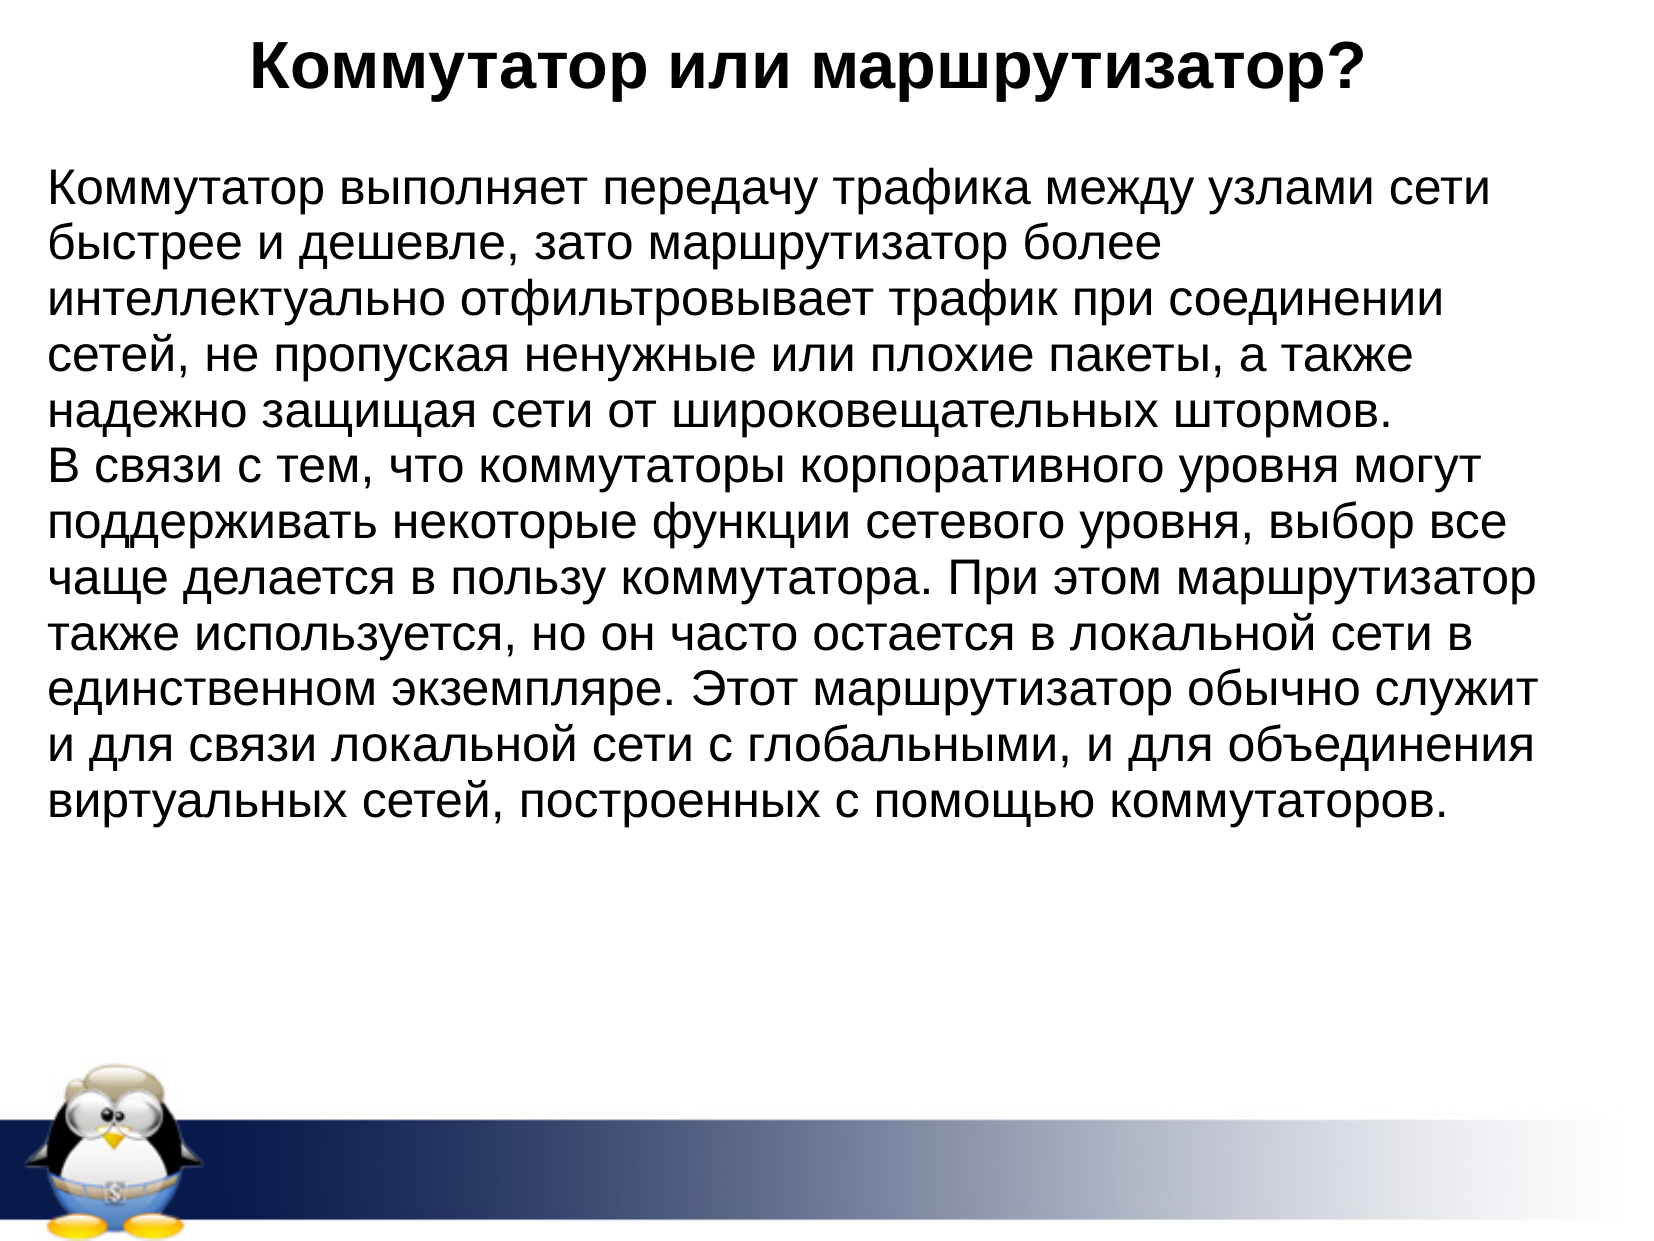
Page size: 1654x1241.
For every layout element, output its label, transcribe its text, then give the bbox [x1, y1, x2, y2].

text_box Коммутатор или маршрутизатор? [235, 20, 1384, 112]
picture [0, 1058, 1654, 1241]
text_box Коммутатор выполняет передачу трафика между узлами сети быстрее и дешевле, зато маршрутизатор более интеллектуально отфильтровывает трафик при соединении сетей, не пропуская ненужные или плохие пакеты, а также надежно защищая сети от широковещательных штормов. В связи с тем, что коммутаторы корпоративного уровня могут поддерживать некоторые функции сетевого уровня, выбор все чаще делается в пользу коммутатора. При этом маршрутизатор также используется, но он часто остается в локальной сети в единственном экземпляре. Этот маршрутизатор обычно служит и для связи локальной сети с глобальными, и для объединения виртуальных сетей, построенных с помощью коммутаторов. [32, 151, 1583, 836]
